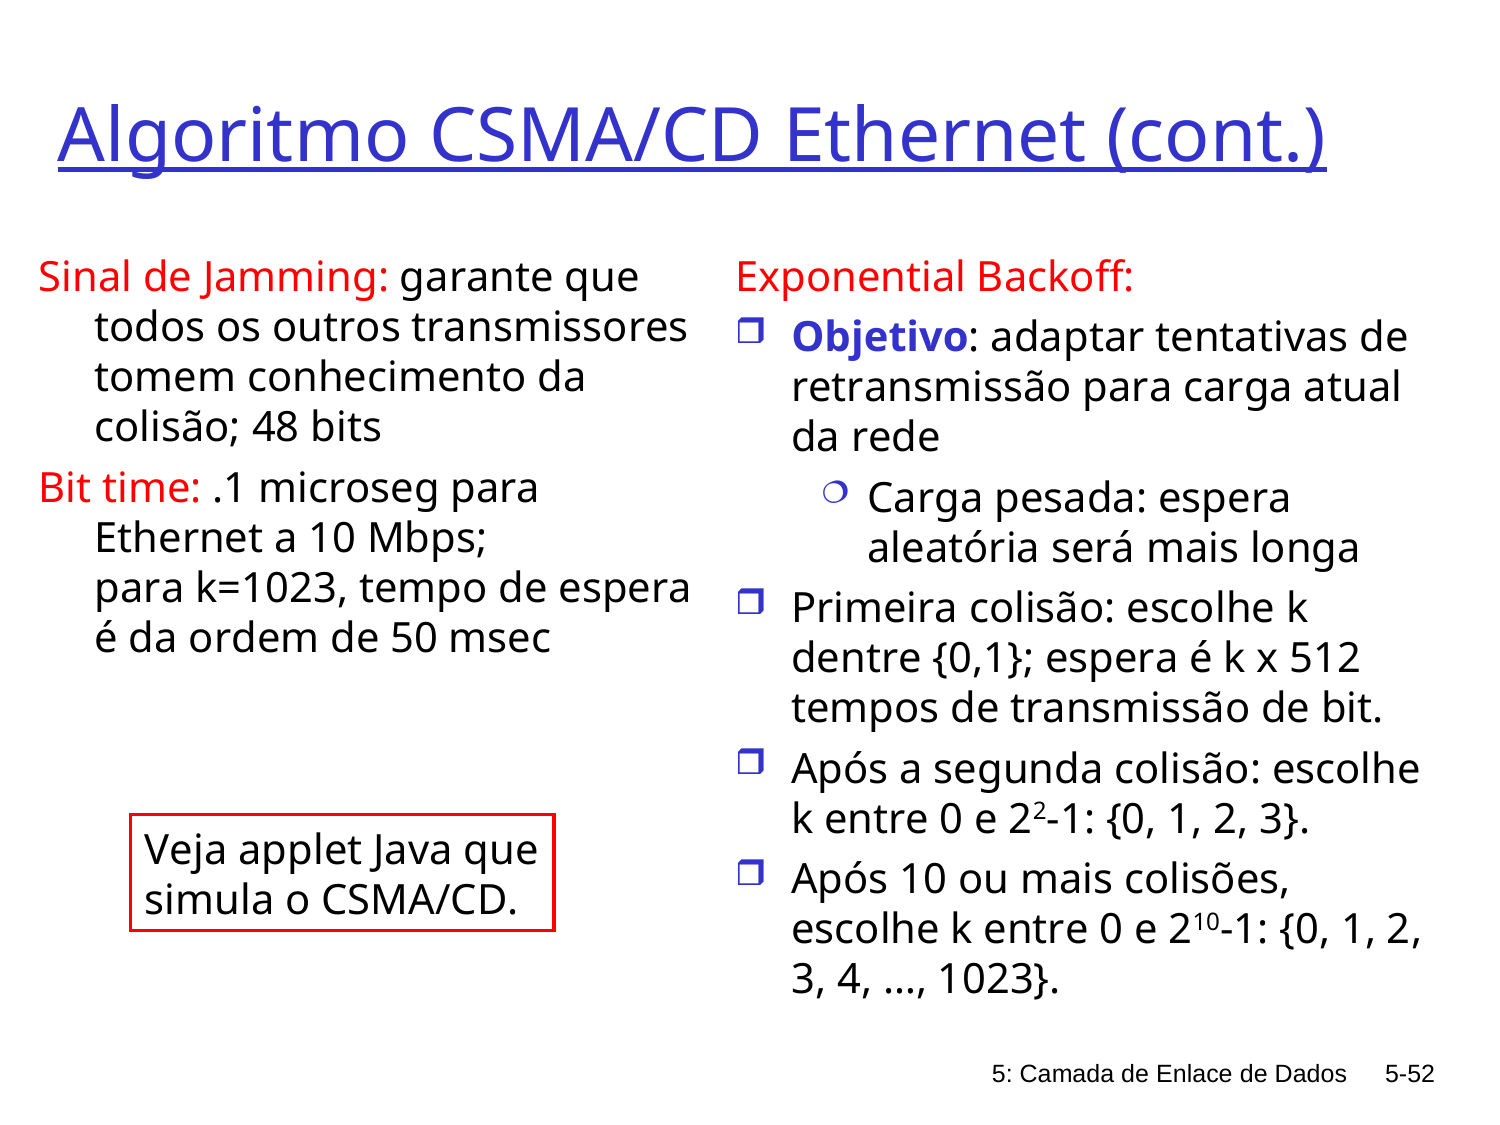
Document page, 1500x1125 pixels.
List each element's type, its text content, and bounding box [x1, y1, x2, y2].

list Sinal de Jamming: garante que todos os outros transmissores tomem conhecimento da colisão; 48 bits Bit time: .1 microseg para Ethernet a 10 Mbps; para k=1023, tempo de espera é da ordem de 50 msec [23, 242, 714, 789]
list Exponential Backoff: Objetivo: adaptar tentativas de retransmissão para carga atual da rede Carga pesada: espera aleatória será mais longa Primeira colisão: escolhe k dentre {0,1}; espera é k x 512 tempos de transmissão de bit. Após a segunda colisão: escolhe k entre 0 e 22-1: {0, 1, 2, 3}. Após 10 ou mais colisões, escolhe k entre 0 e 210-1: {0, 1, 2, 3, 4, …, 1023}. [719, 242, 1459, 1065]
text_box 5-<número> [1339, 1065, 1451, 1125]
title Algoritmo CSMA/CD Ethernet (cont.) [42, 37, 1412, 225]
text_box 5: Camada de Enlace de Dados [837, 1065, 1339, 1125]
text_box Veja applet Java que simula o CSMA/CD. [130, 814, 555, 931]
